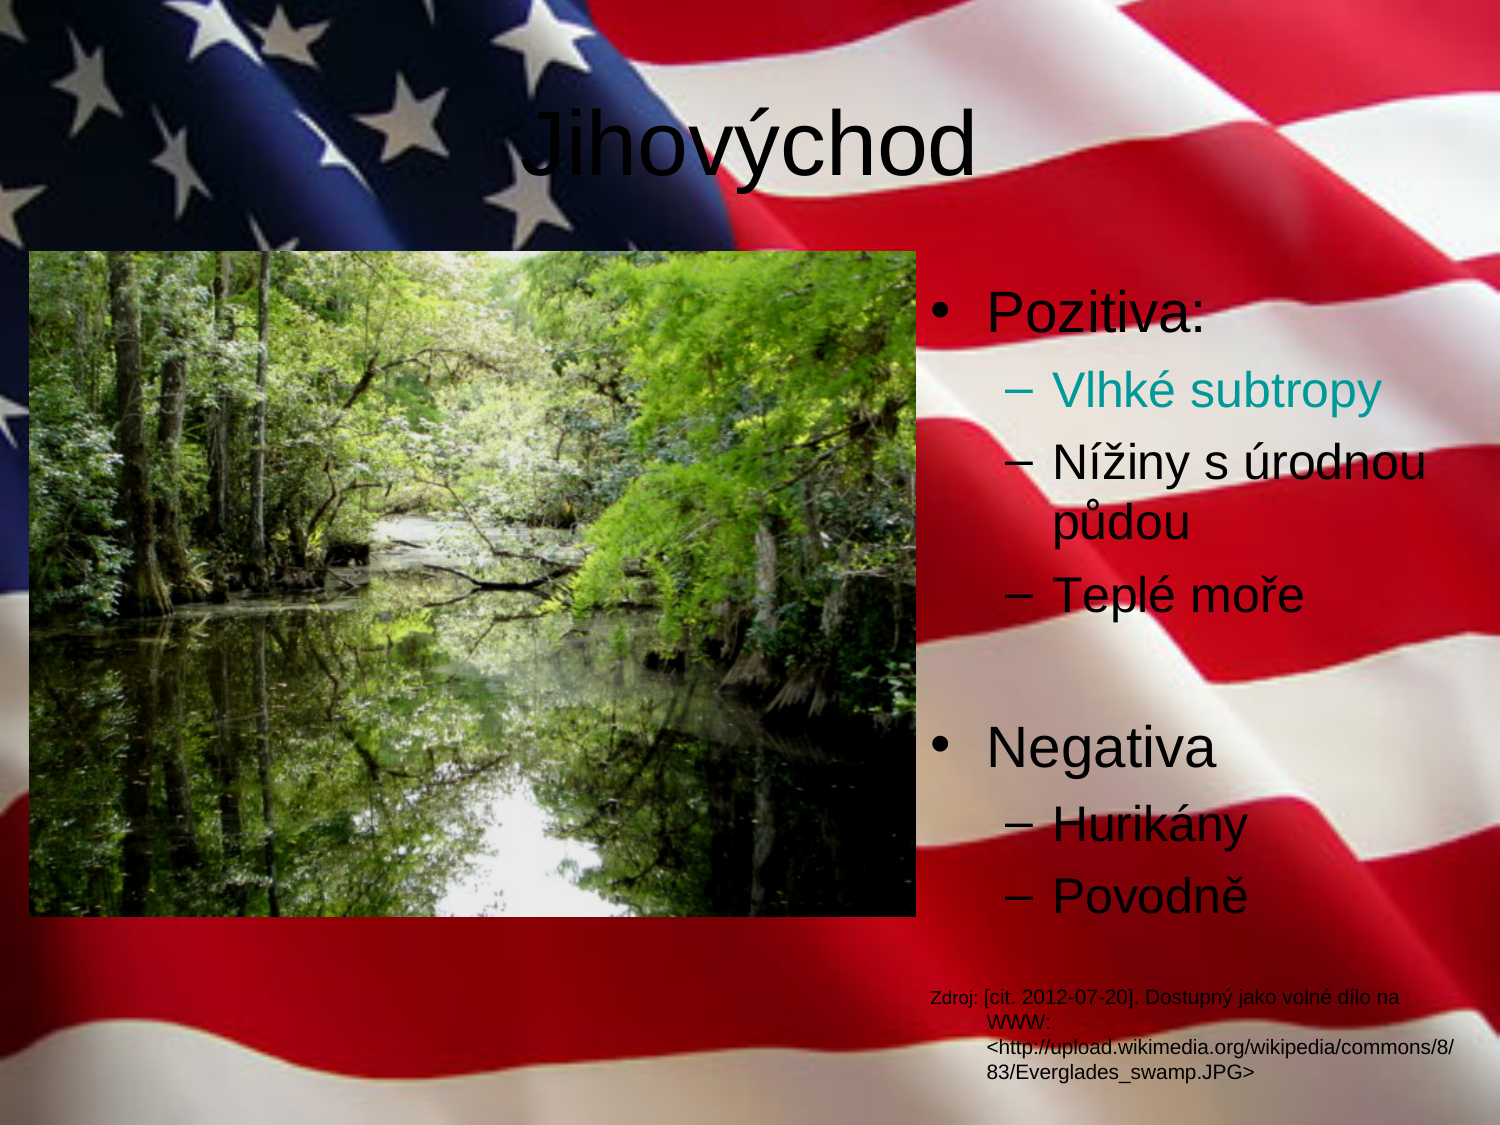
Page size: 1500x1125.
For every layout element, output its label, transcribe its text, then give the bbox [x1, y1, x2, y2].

picture [0, 0, 1500, 1125]
title Jihovýchod [75, 45, 1426, 233]
list Pozitiva: Vlhké subtropy Nížiny s úrodnou půdou Teplé moře Negativa Hurikány Povodně Zdroj: [cit. 2012-07-20]. Dostupný jako volné dílo na WWW: <http://upload.wikimedia.org/wikipedia/commons/8/83/Everglades_swamp.JPG> [915, 267, 1473, 1094]
